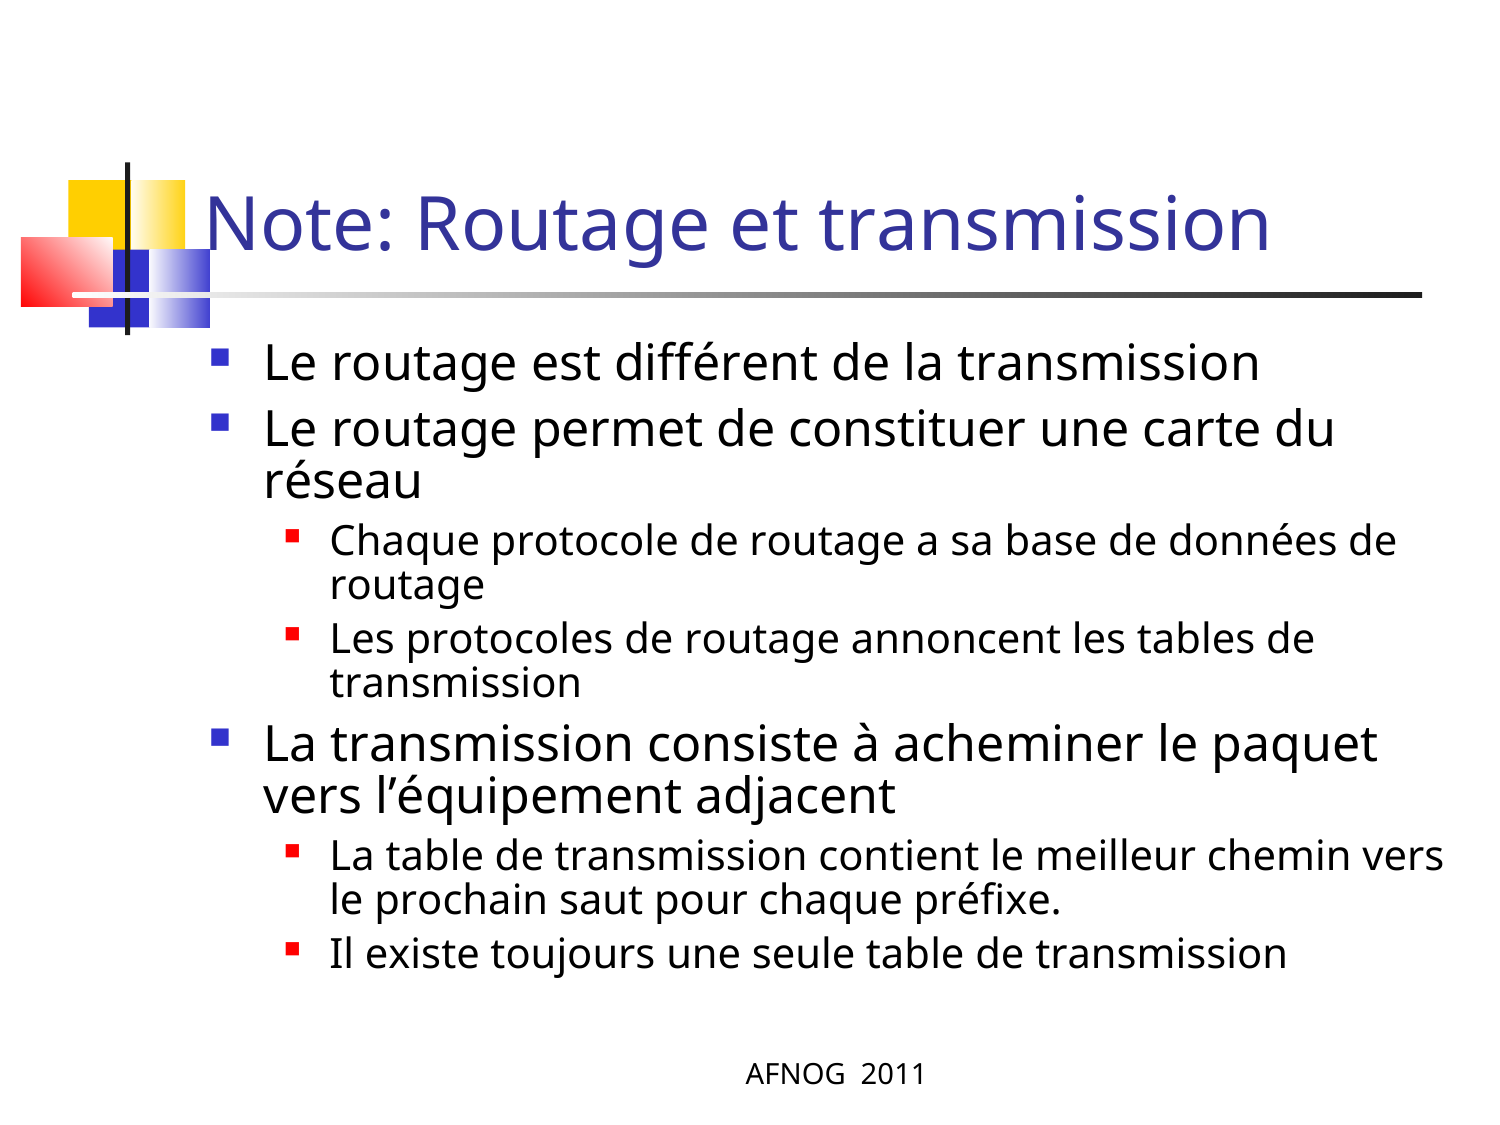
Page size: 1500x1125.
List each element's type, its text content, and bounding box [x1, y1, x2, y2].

text_box AFNOG 2011 [599, 1024, 1074, 1099]
title Note: Routage et transmission [188, 35, 1468, 276]
list Le routage est différent de la transmission Le routage permet de constituer une carte du réseau Chaque protocole de routage a sa base de données de routage Les protocoles de routage annoncent les tables de transmission La transmission consiste à acheminer le paquet vers l’équipement adjacent La table de transmission contient le meilleur chemin vers le prochain saut pour chaque préfixe. Il existe toujours une seule table de transmission [193, 331, 1469, 1007]
